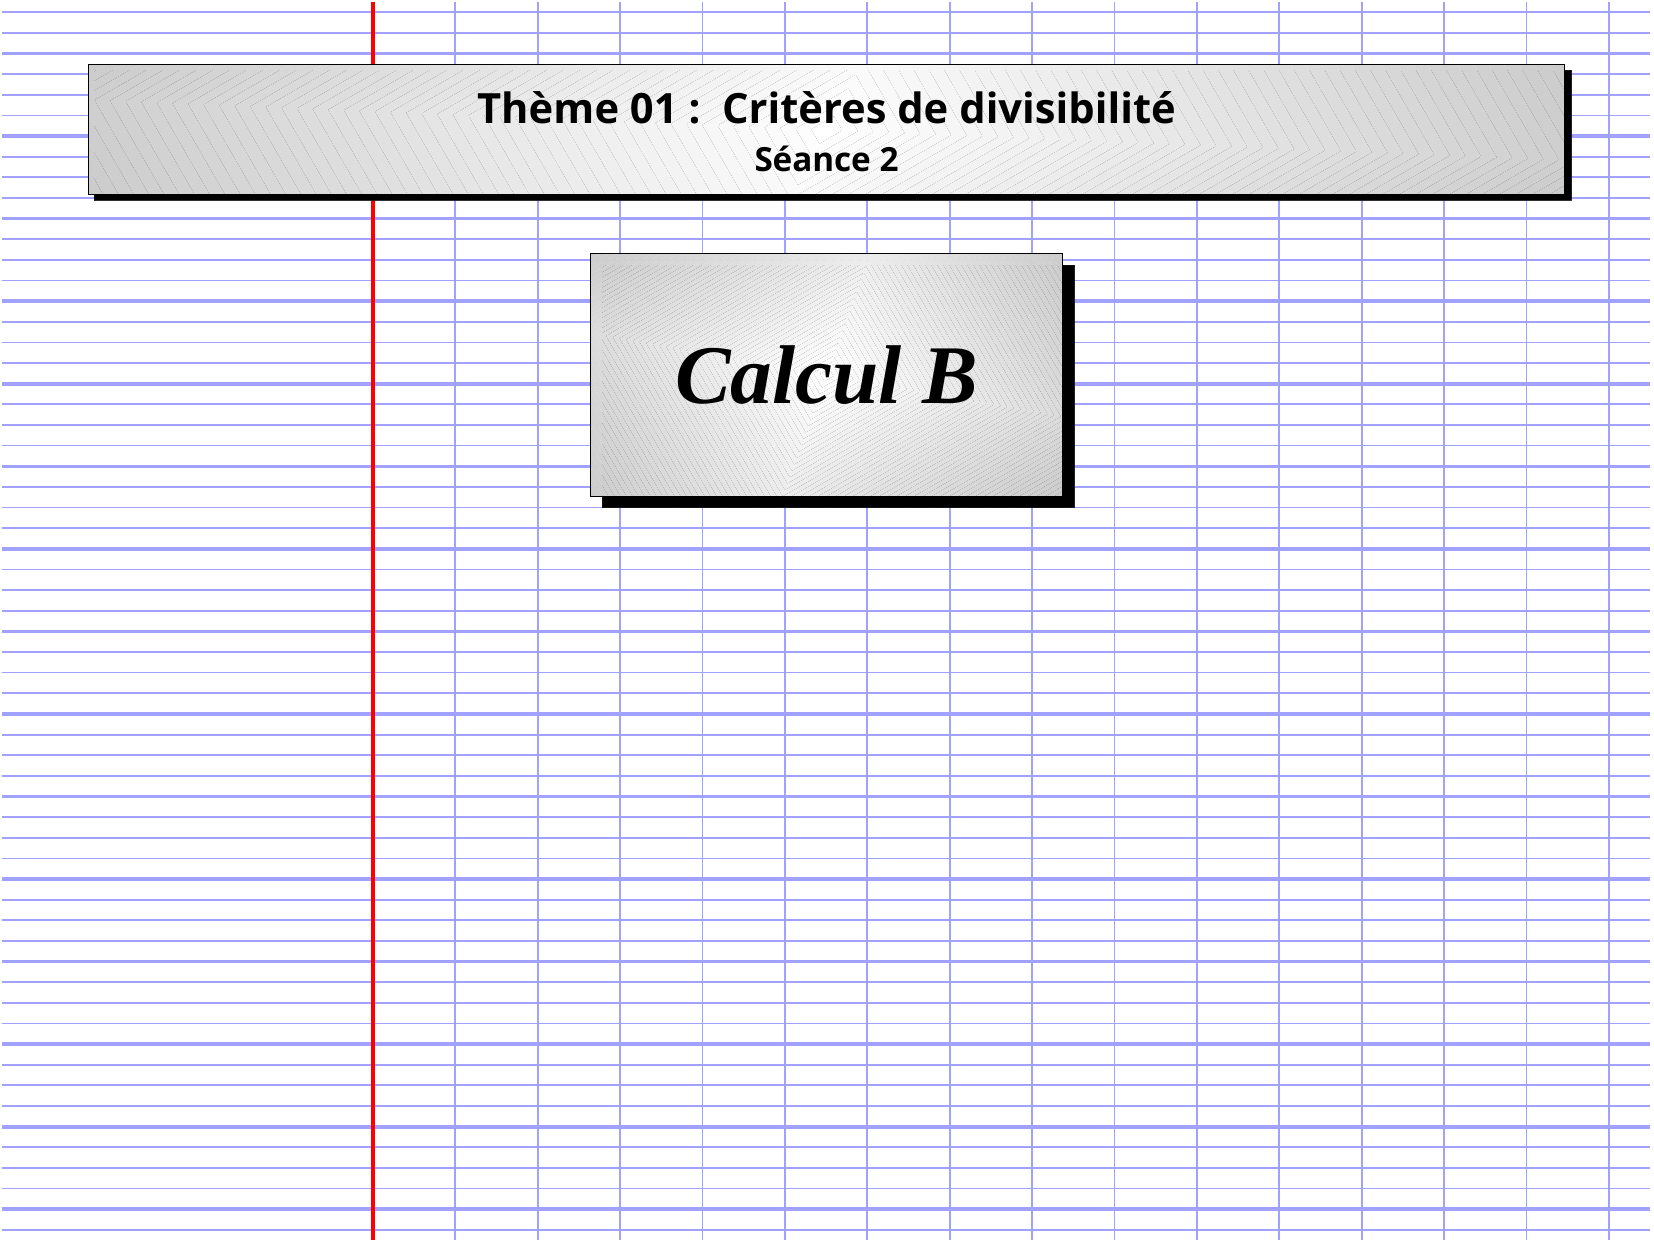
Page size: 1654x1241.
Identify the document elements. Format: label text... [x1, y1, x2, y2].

text_box Calcul B [590, 253, 1063, 497]
text_box Thème 01 : Critères de divisibilité Séance 2 [88, 64, 1565, 195]
picture [0, 0, 1654, 1241]
